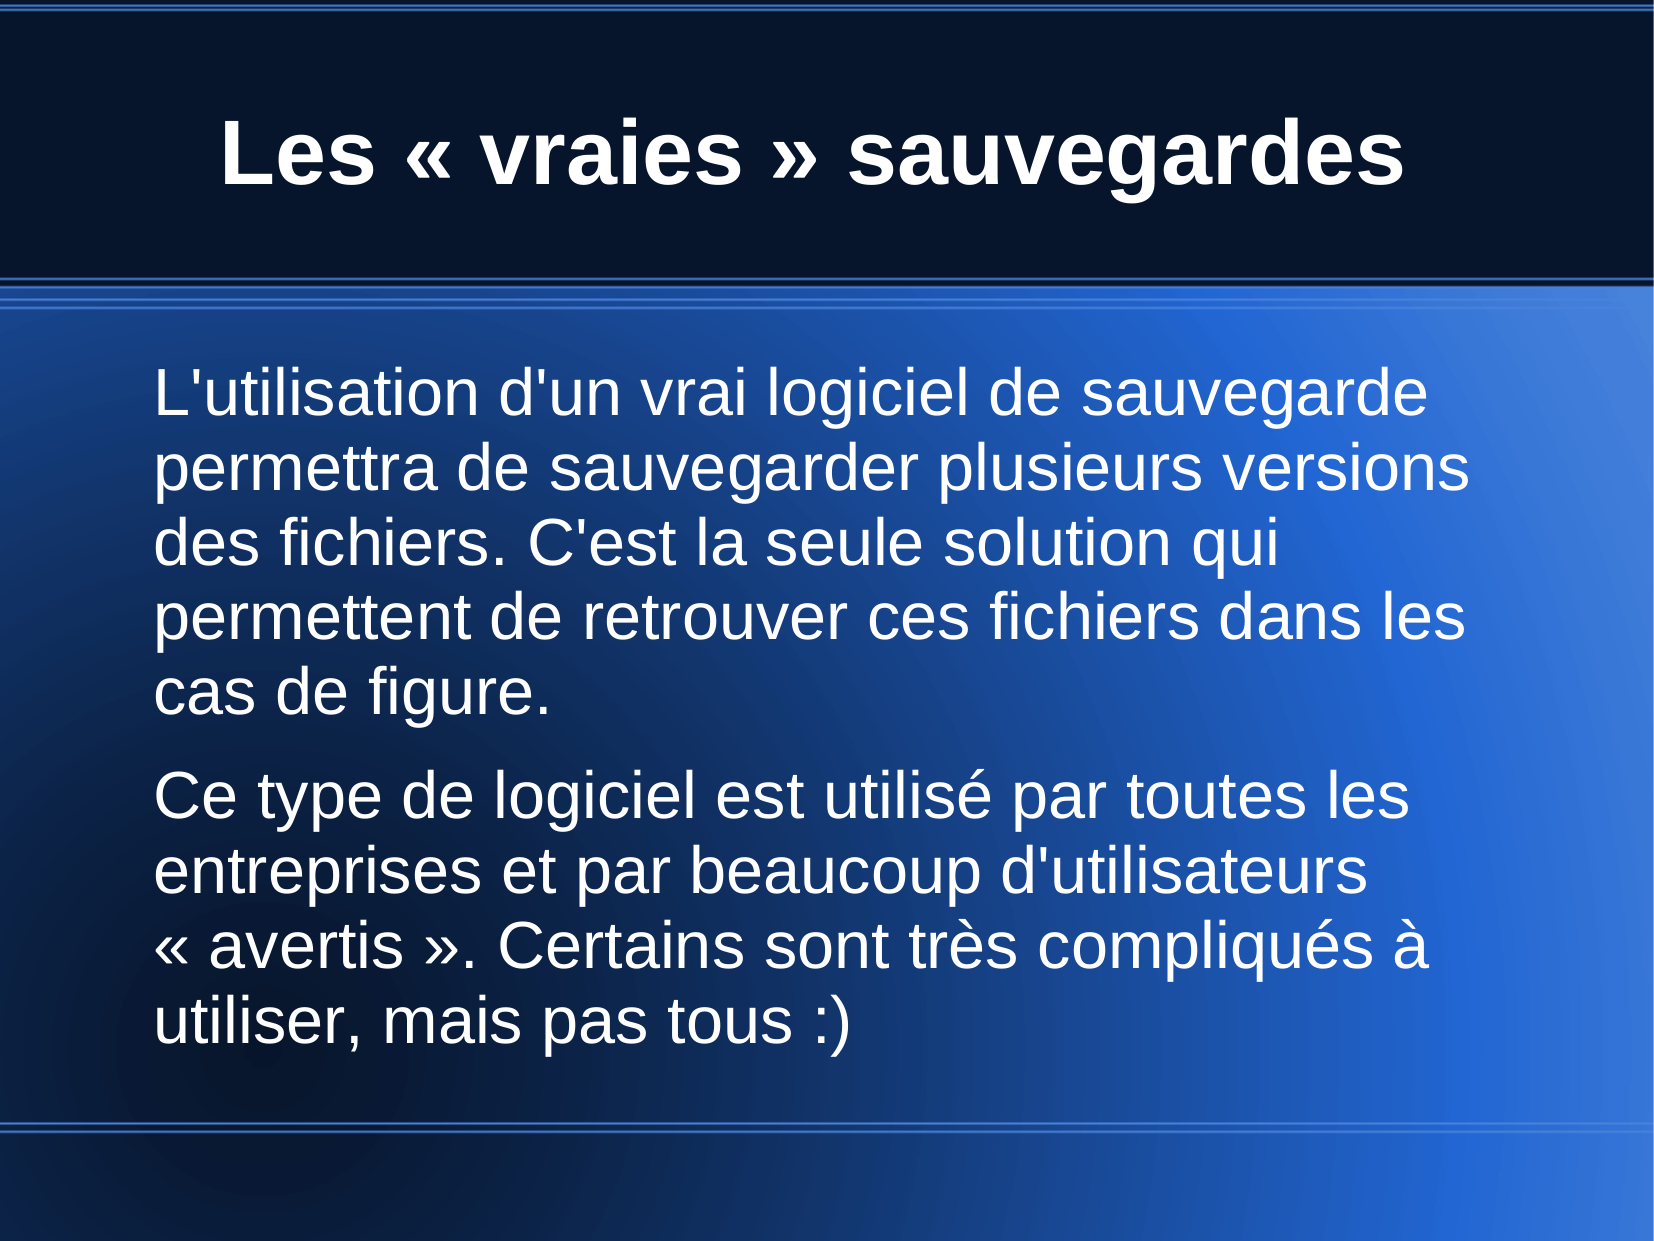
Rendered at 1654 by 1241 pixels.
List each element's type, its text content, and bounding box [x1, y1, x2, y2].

picture [0, 0, 1654, 1241]
title Les « vraies » sauvegardes [82, 49, 1571, 257]
list L'utilisation d'un vrai logiciel de sauvegarde permettra de sauvegarder plusieurs versions des fichiers. C'est la seule solution qui permettent de retrouver ces fichiers dans les cas de figure. Ce type de logiciel est utilisé par toutes les entreprises et par beaucoup d'utilisateurs « avertis ». Certains sont très compliqués à utiliser, mais pas tous :) [82, 355, 1571, 1174]
